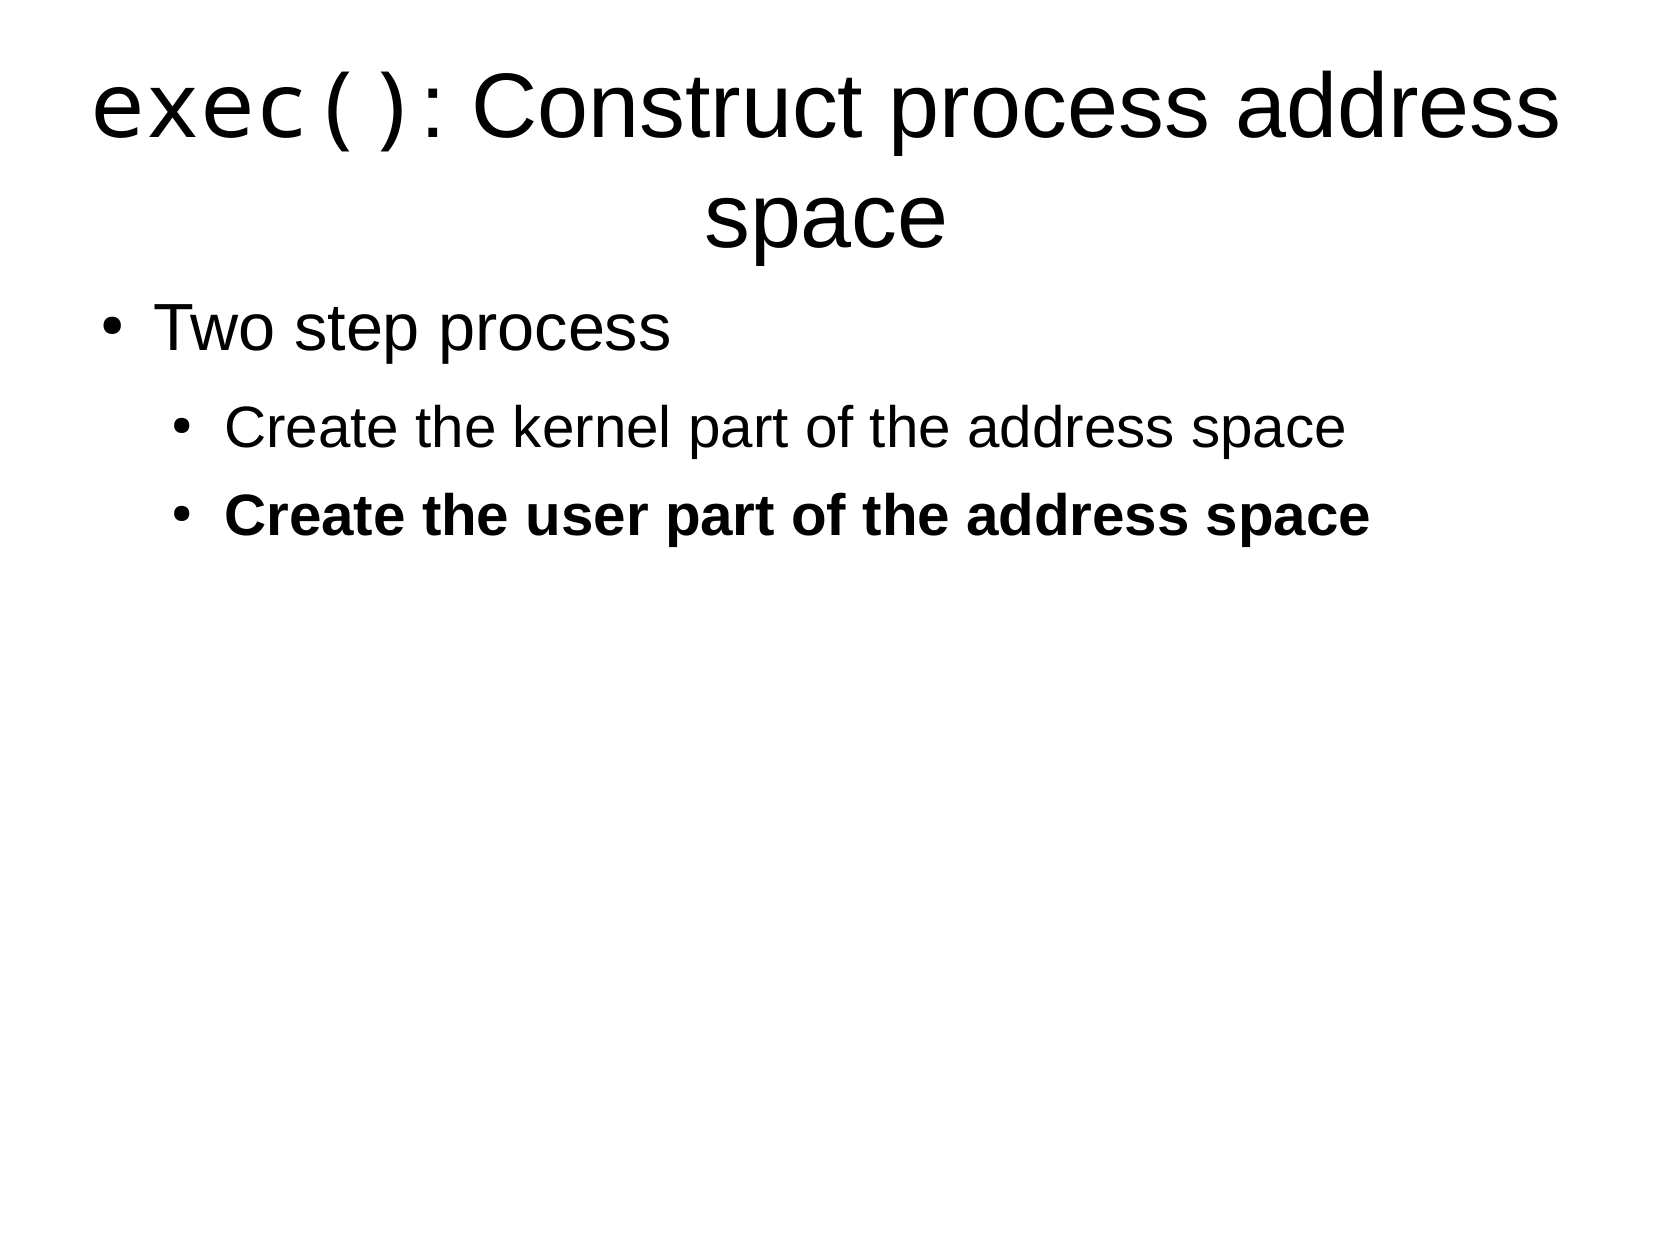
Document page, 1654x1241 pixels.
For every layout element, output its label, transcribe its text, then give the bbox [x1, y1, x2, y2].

title exec(): Construct process address space [82, 40, 1571, 266]
list Two step process Create the kernel part of the address space Create the user part of the address space [82, 290, 1571, 1010]
